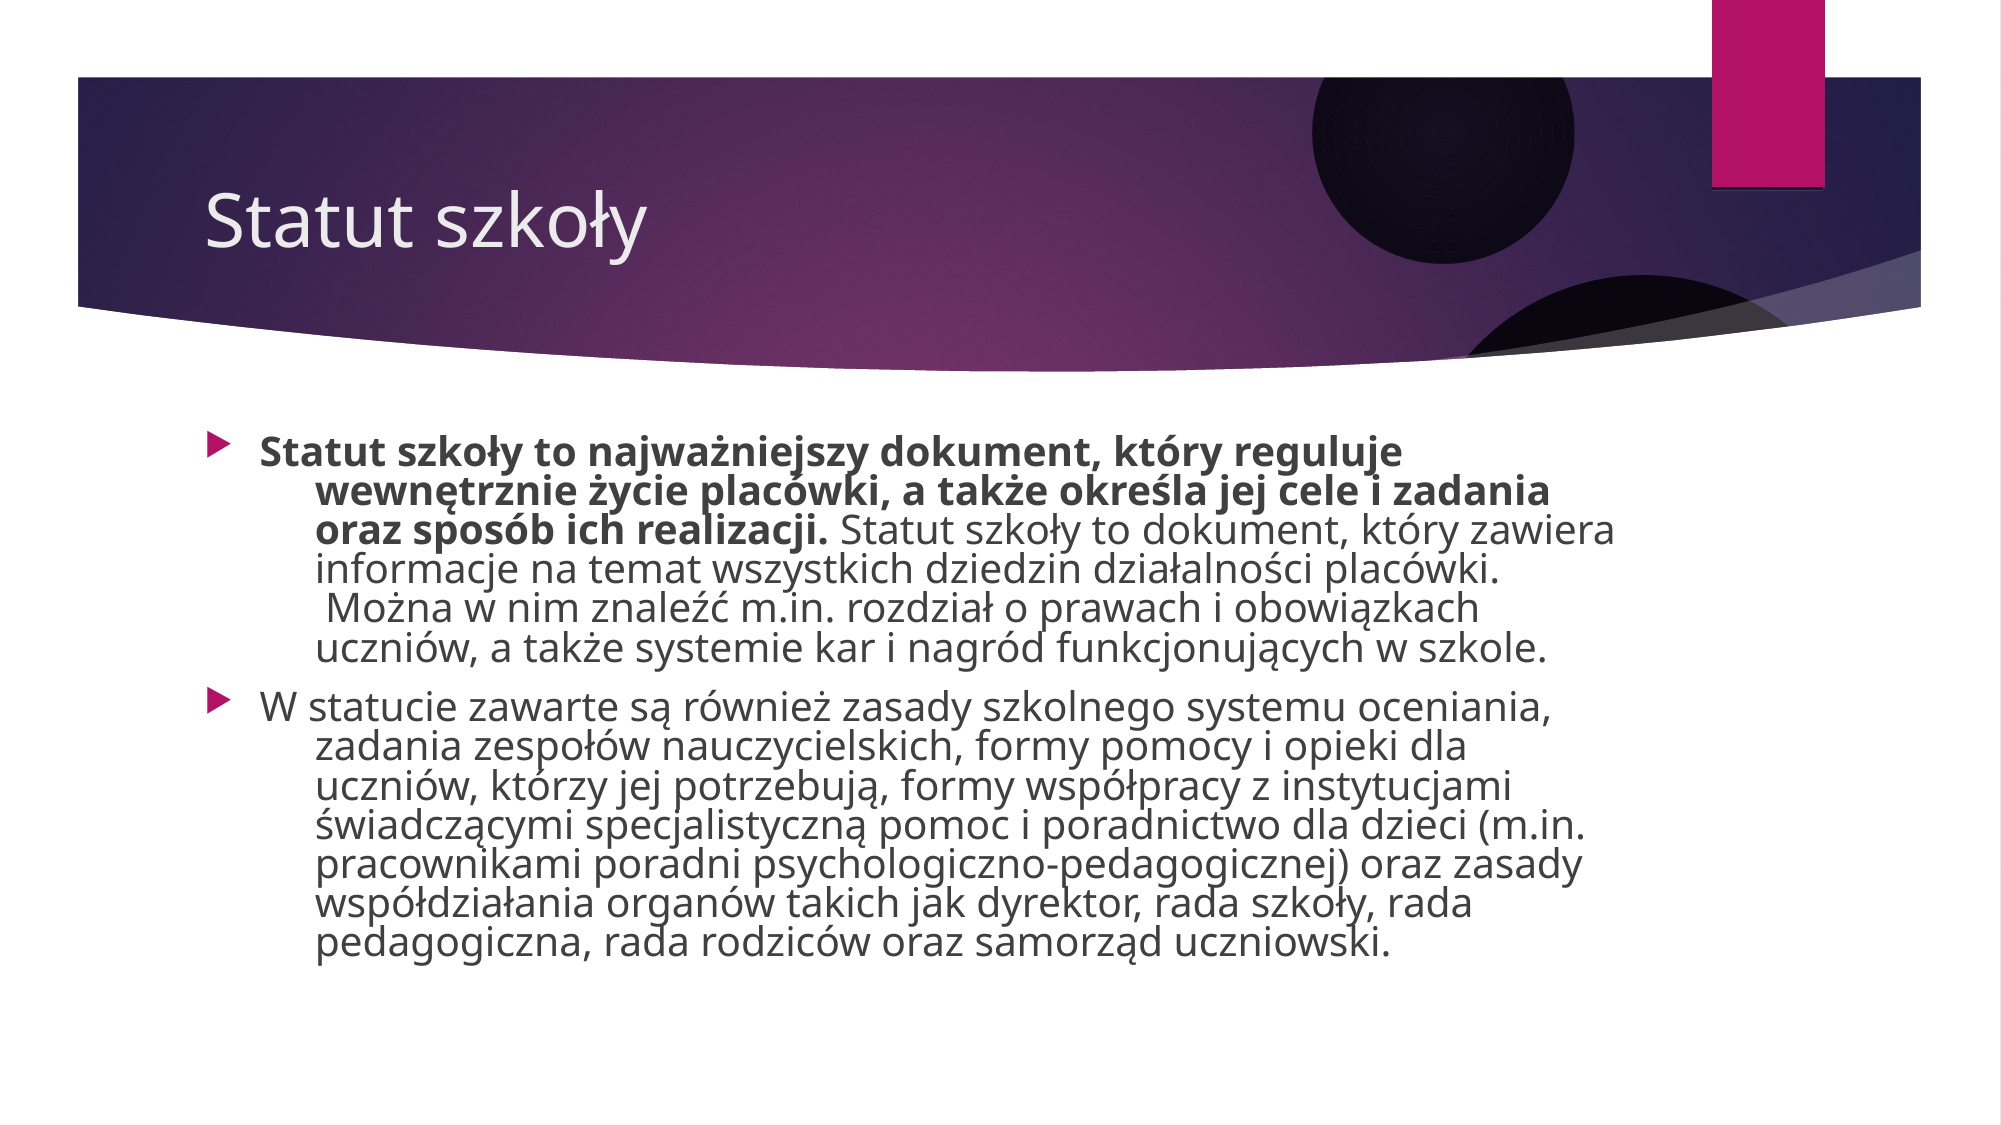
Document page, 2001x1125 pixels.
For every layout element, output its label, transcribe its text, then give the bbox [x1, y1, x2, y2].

title Statut szkoły [189, 159, 1627, 276]
list Statut szkoły to najważniejszy dokument, który reguluje wewnętrznie życie placówki, a także określa jej cele i zadania oraz sposób ich realizacji. Statut szkoły to dokument, który zawiera informacje na temat wszystkich dziedzin działalności placówki. Można w nim znaleźć m.in. rozdział o prawach i obowiązkach uczniów, a także systemie kar i nagród funkcjonujących w szkole. W statucie zawarte są również zasady szkolnego systemu oceniania, zadania zespołów nauczycielskich, formy pomocy i opieki dla uczniów, którzy jej potrzebują, formy współpracy z instytucjami świadczącymi specjalistyczną pomoc i poradnictwo dla dzieci (m.in. pracownikami poradni psychologiczno-pedagogicznej) oraz zasady współdziałania organów takich jak dyrektor, rada szkoły, rada pedagogiczna, rada rodziców oraz samorząd uczniowski. [189, 427, 1638, 988]
